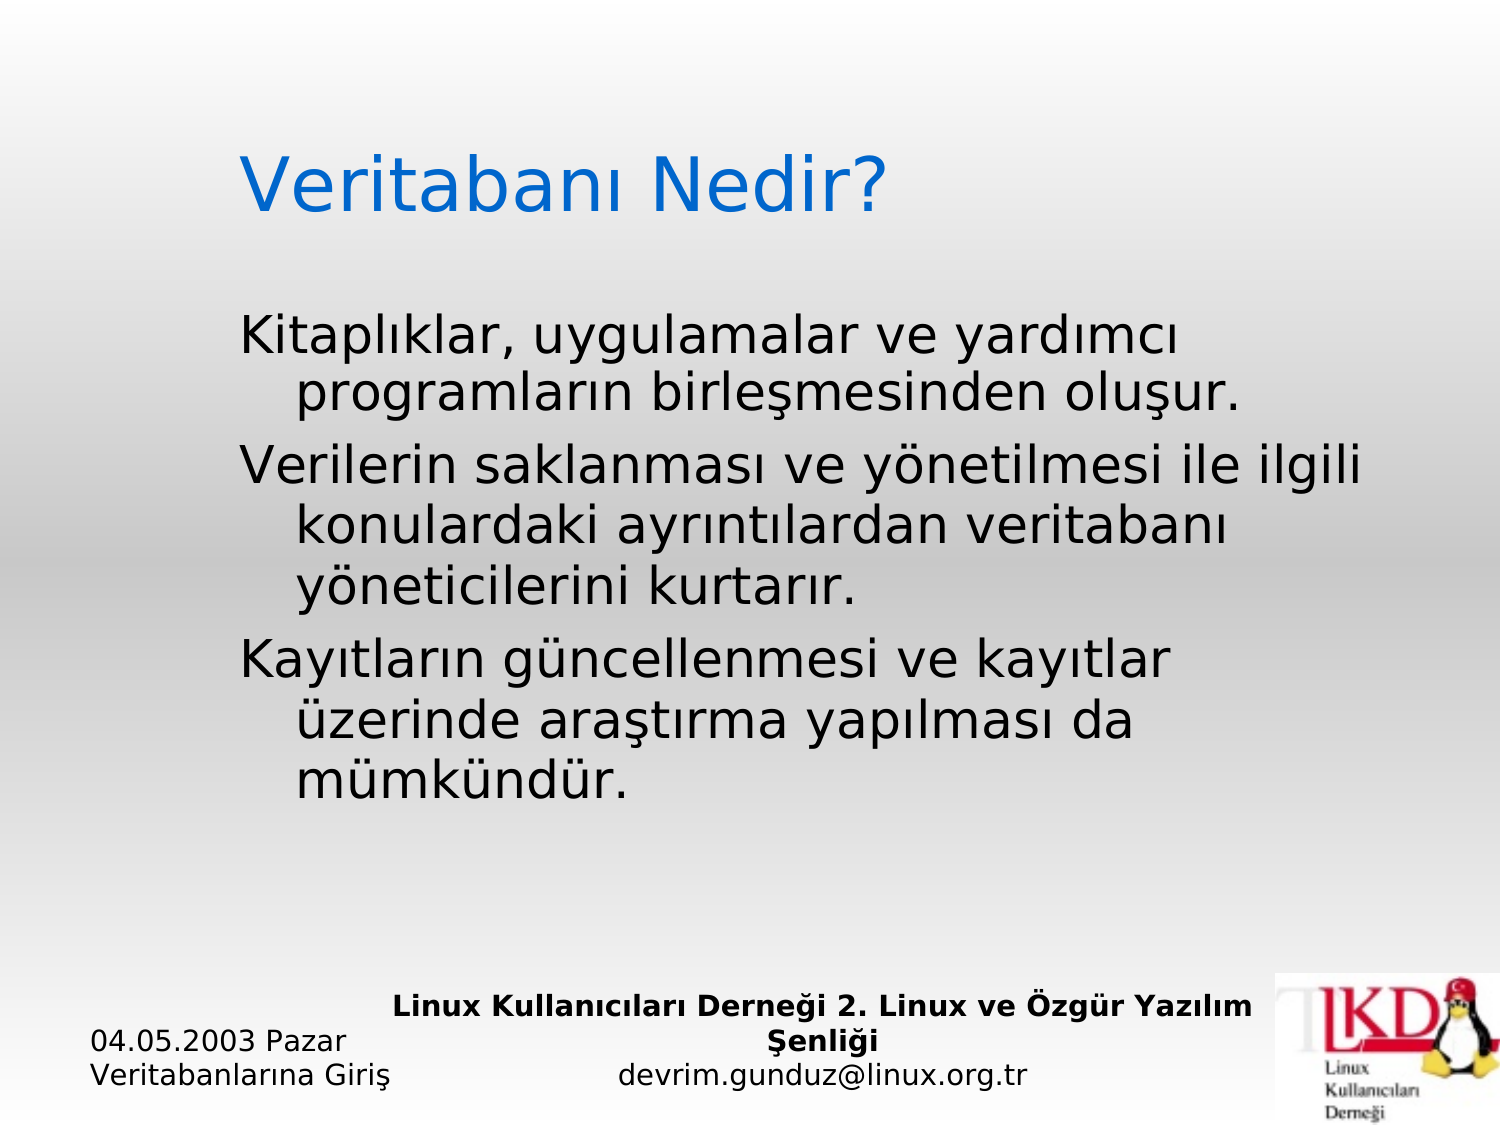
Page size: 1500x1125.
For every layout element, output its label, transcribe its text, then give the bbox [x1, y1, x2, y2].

title Veritabanı Nedir? [224, 49, 1425, 237]
list Kitaplıklar, uygulamalar ve yardımcı programların birleşmesinden oluşur. Verilerin saklanması ve yönetilmesi ile ilgili konulardaki ayrıntılardan veritabanı yöneticilerini kurtarır. Kayıtların güncellenmesi ve kayıtlar üzerinde araştırma yapılması da mümkündür. [224, 299, 1425, 975]
picture [1275, 973, 1500, 1125]
